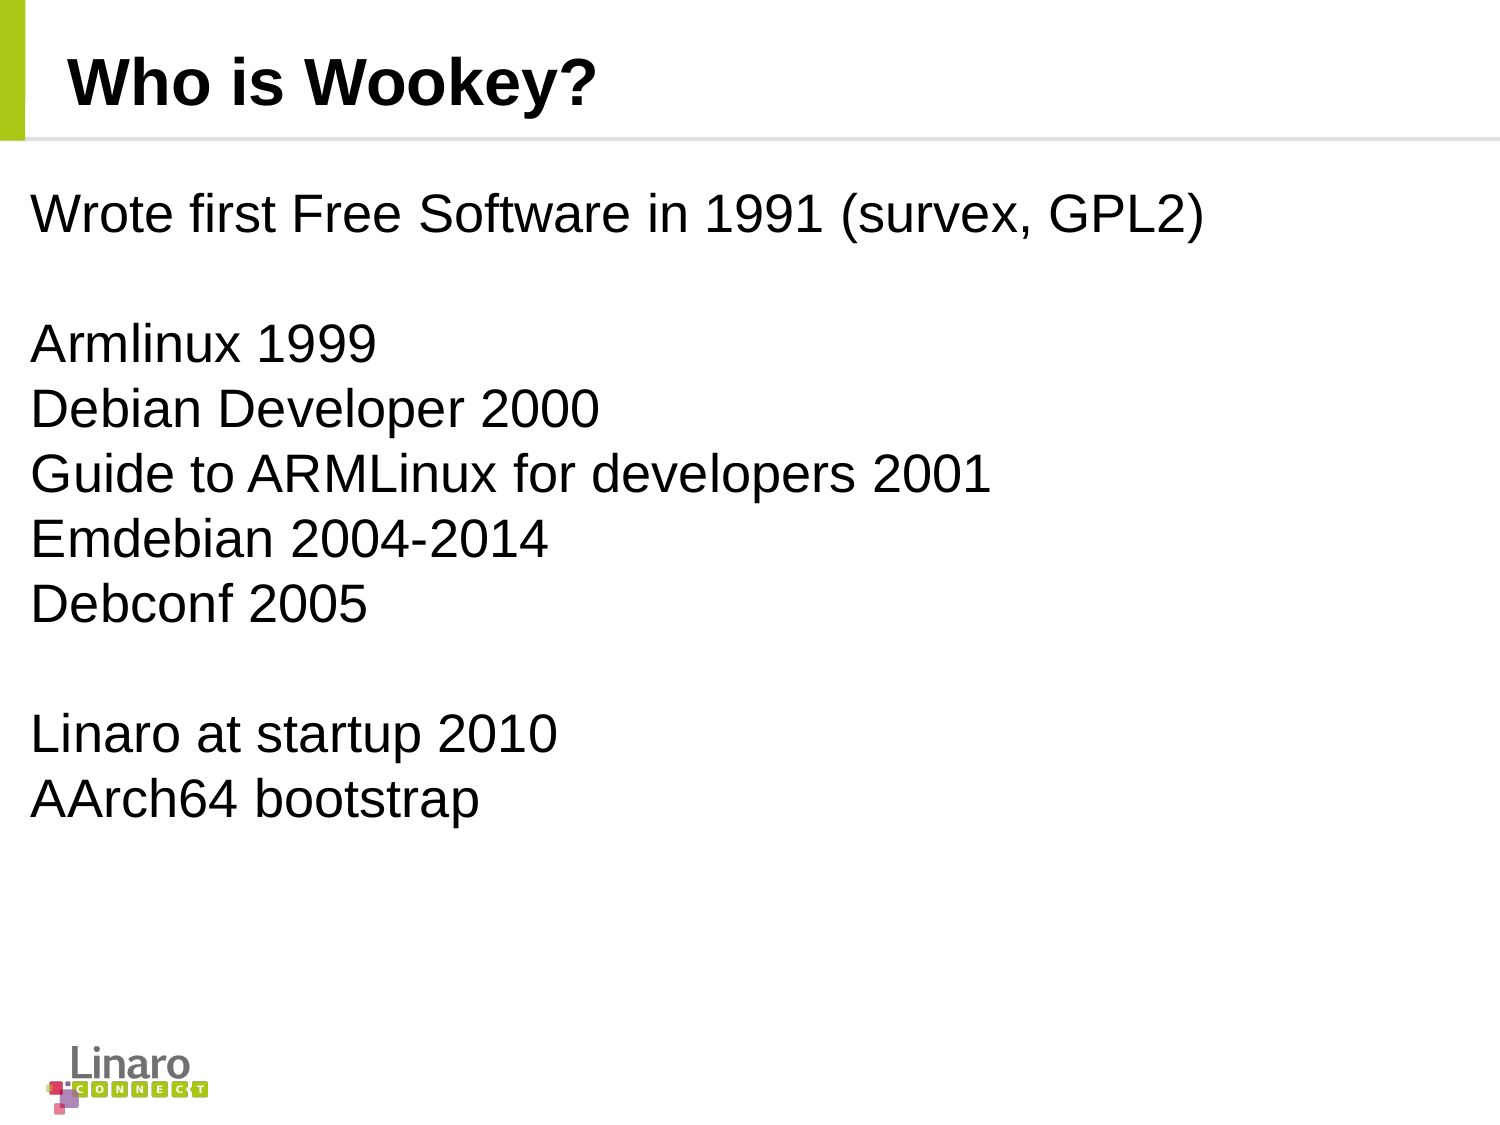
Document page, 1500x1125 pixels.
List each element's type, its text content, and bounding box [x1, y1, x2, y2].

text_box Who is Wookey? [53, 23, 1465, 136]
text_box Wrote first Free Software in 1991 (survex, GPL2) Armlinux 1999 Debian Developer 2000 Guide to ARMLinux for developers 2001 Emdebian 2004-2014 Debconf 2005 Linaro at startup 2010 AArch64 bootstrap [16, 163, 1482, 1038]
picture [39, 1041, 216, 1119]
